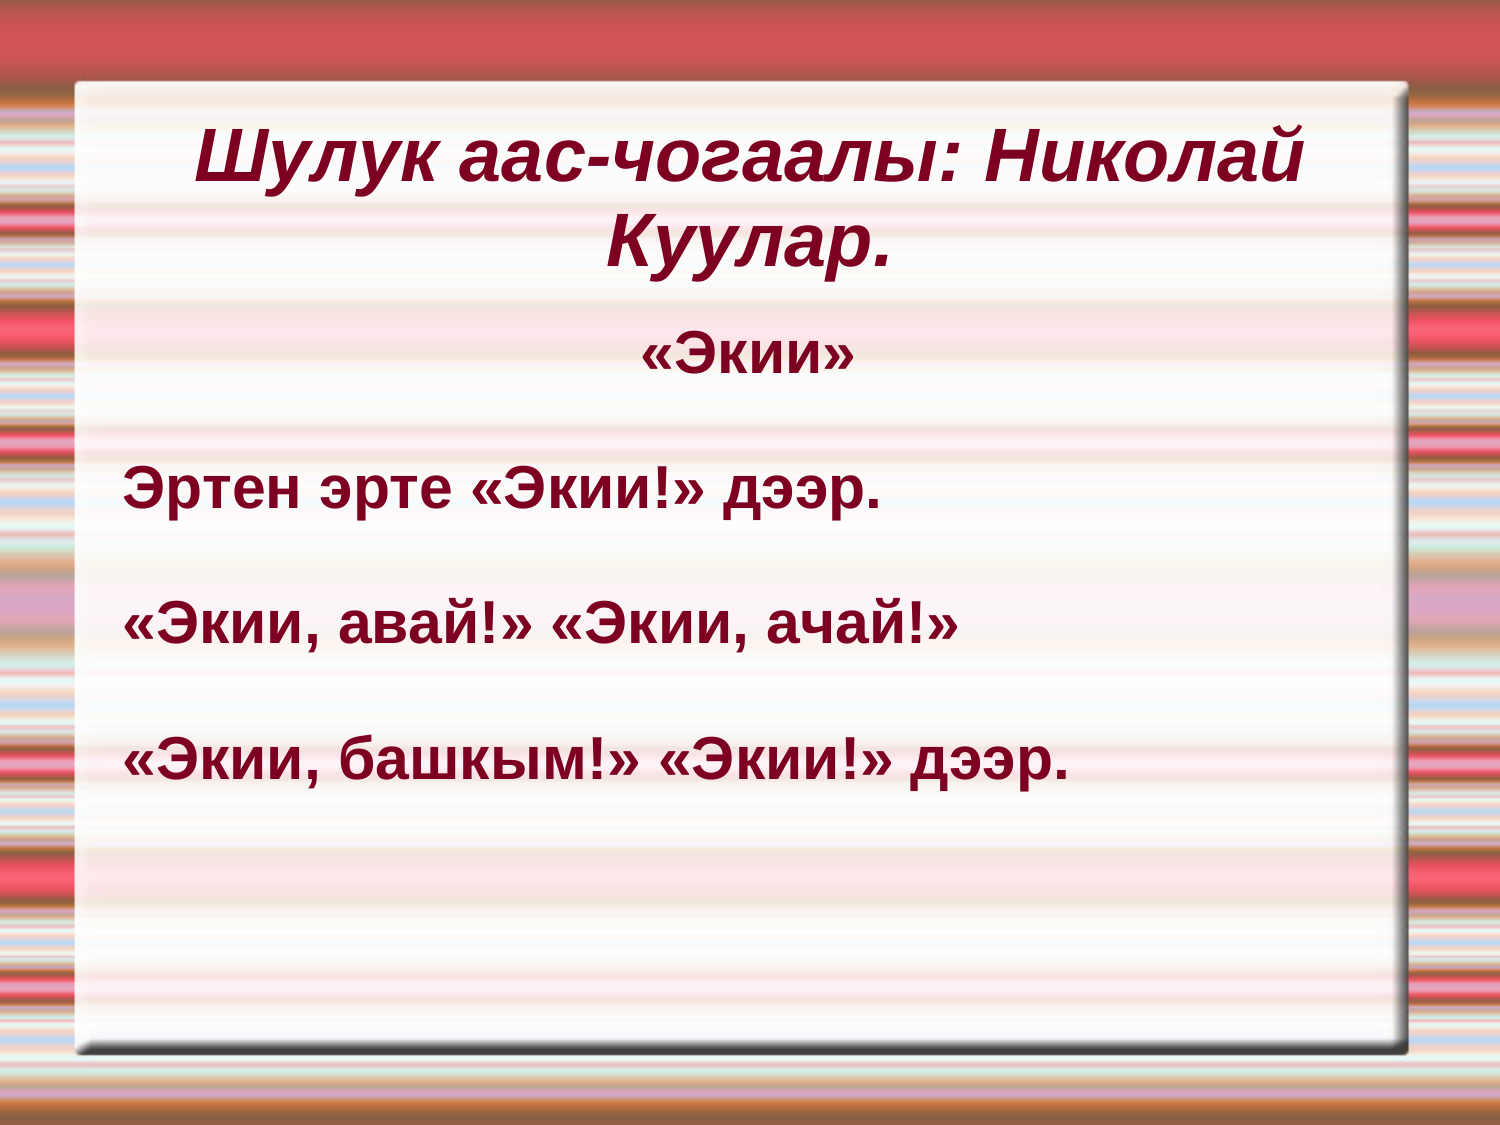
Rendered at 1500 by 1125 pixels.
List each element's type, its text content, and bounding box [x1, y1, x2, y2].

title Шулук аас-чогаалы: Николай Куулар. [110, 104, 1392, 292]
picture [0, 0, 1500, 1125]
list «Экии» Эртен эрте «Экии!» дээр. «Экии, авай!» «Экии, ачай!» «Экии, башкым!» «Экии!» дээр. [122, 318, 1376, 1027]
